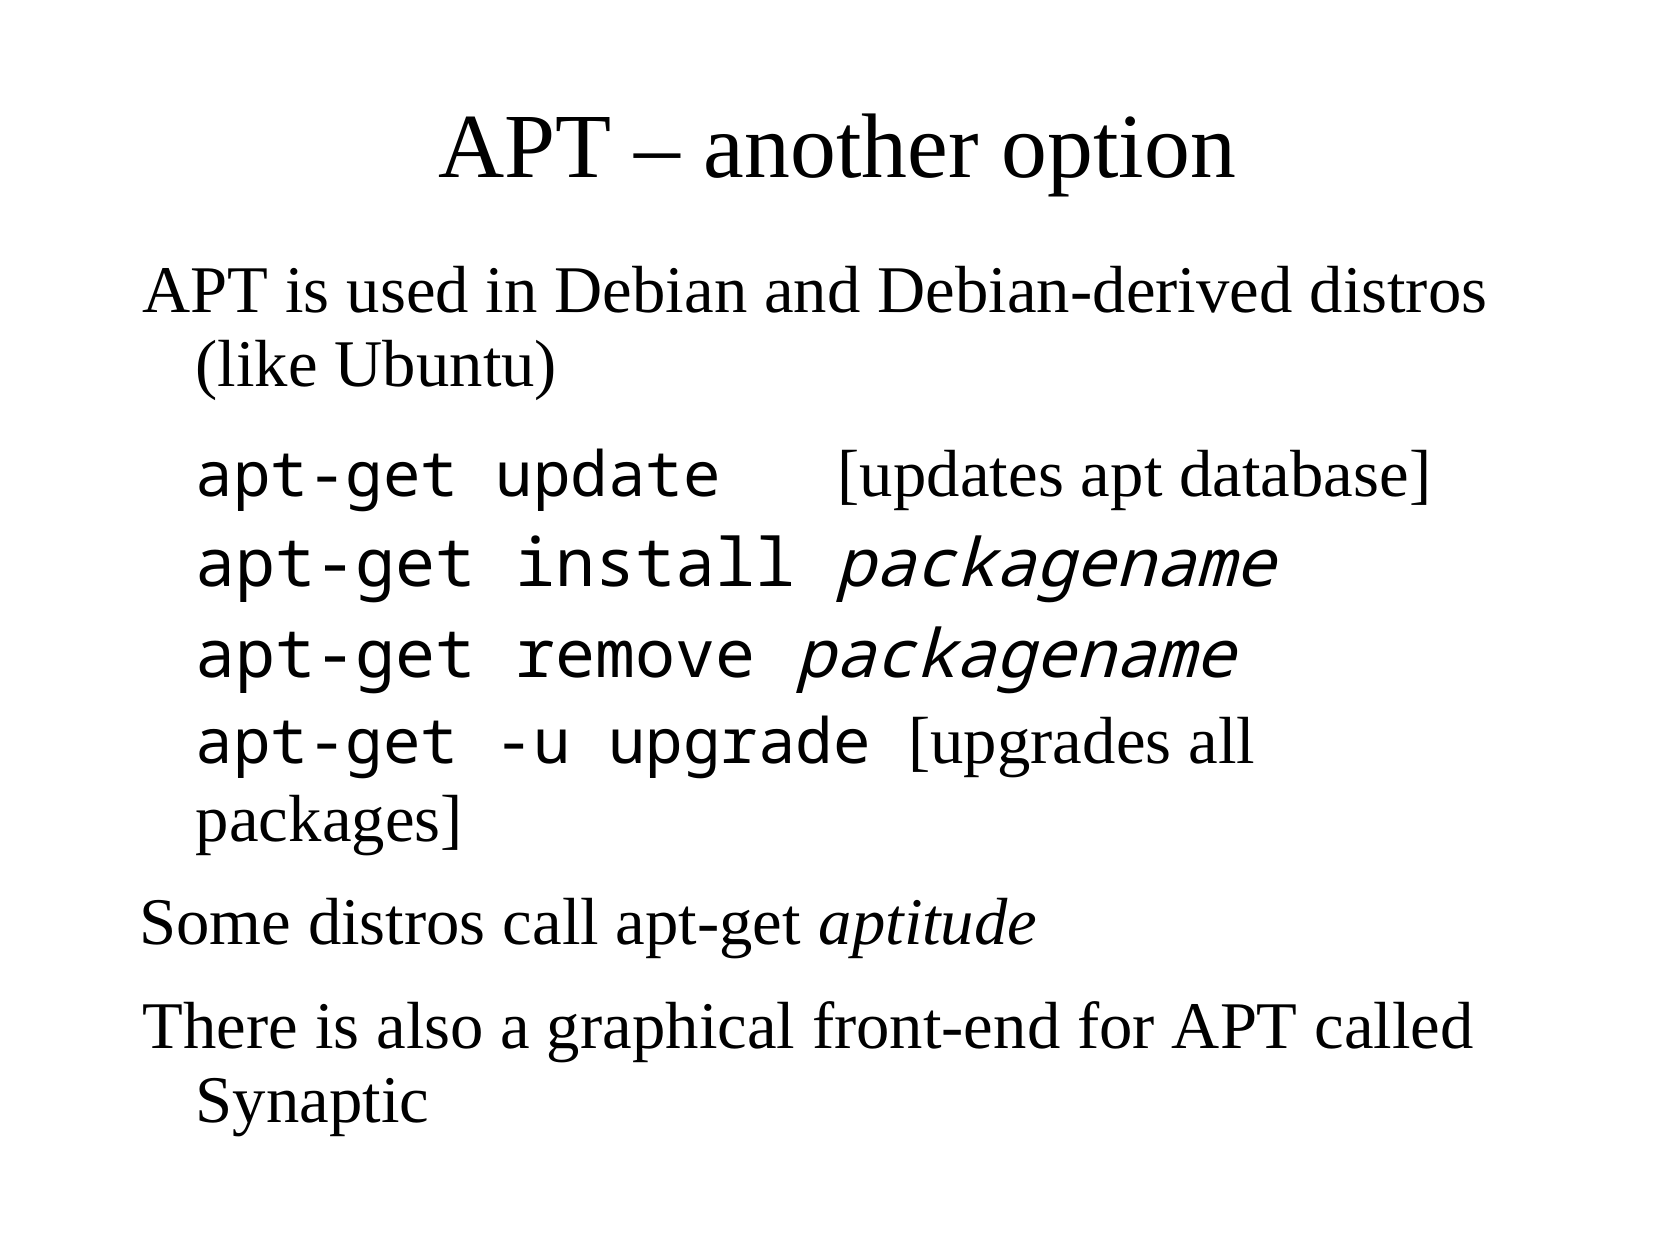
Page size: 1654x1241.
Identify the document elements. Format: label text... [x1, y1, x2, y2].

list APT is used in Debian and Debian-derived distros (like Ubuntu) apt-get update [updates apt database] apt-get install packagename apt-get remove packagename apt-get -u upgrade [upgrades all packages] Some distros call apt-get aptitude There is also a graphical front-end for APT called Synaptic [125, 252, 1538, 1142]
title APT – another option [132, 42, 1545, 250]
